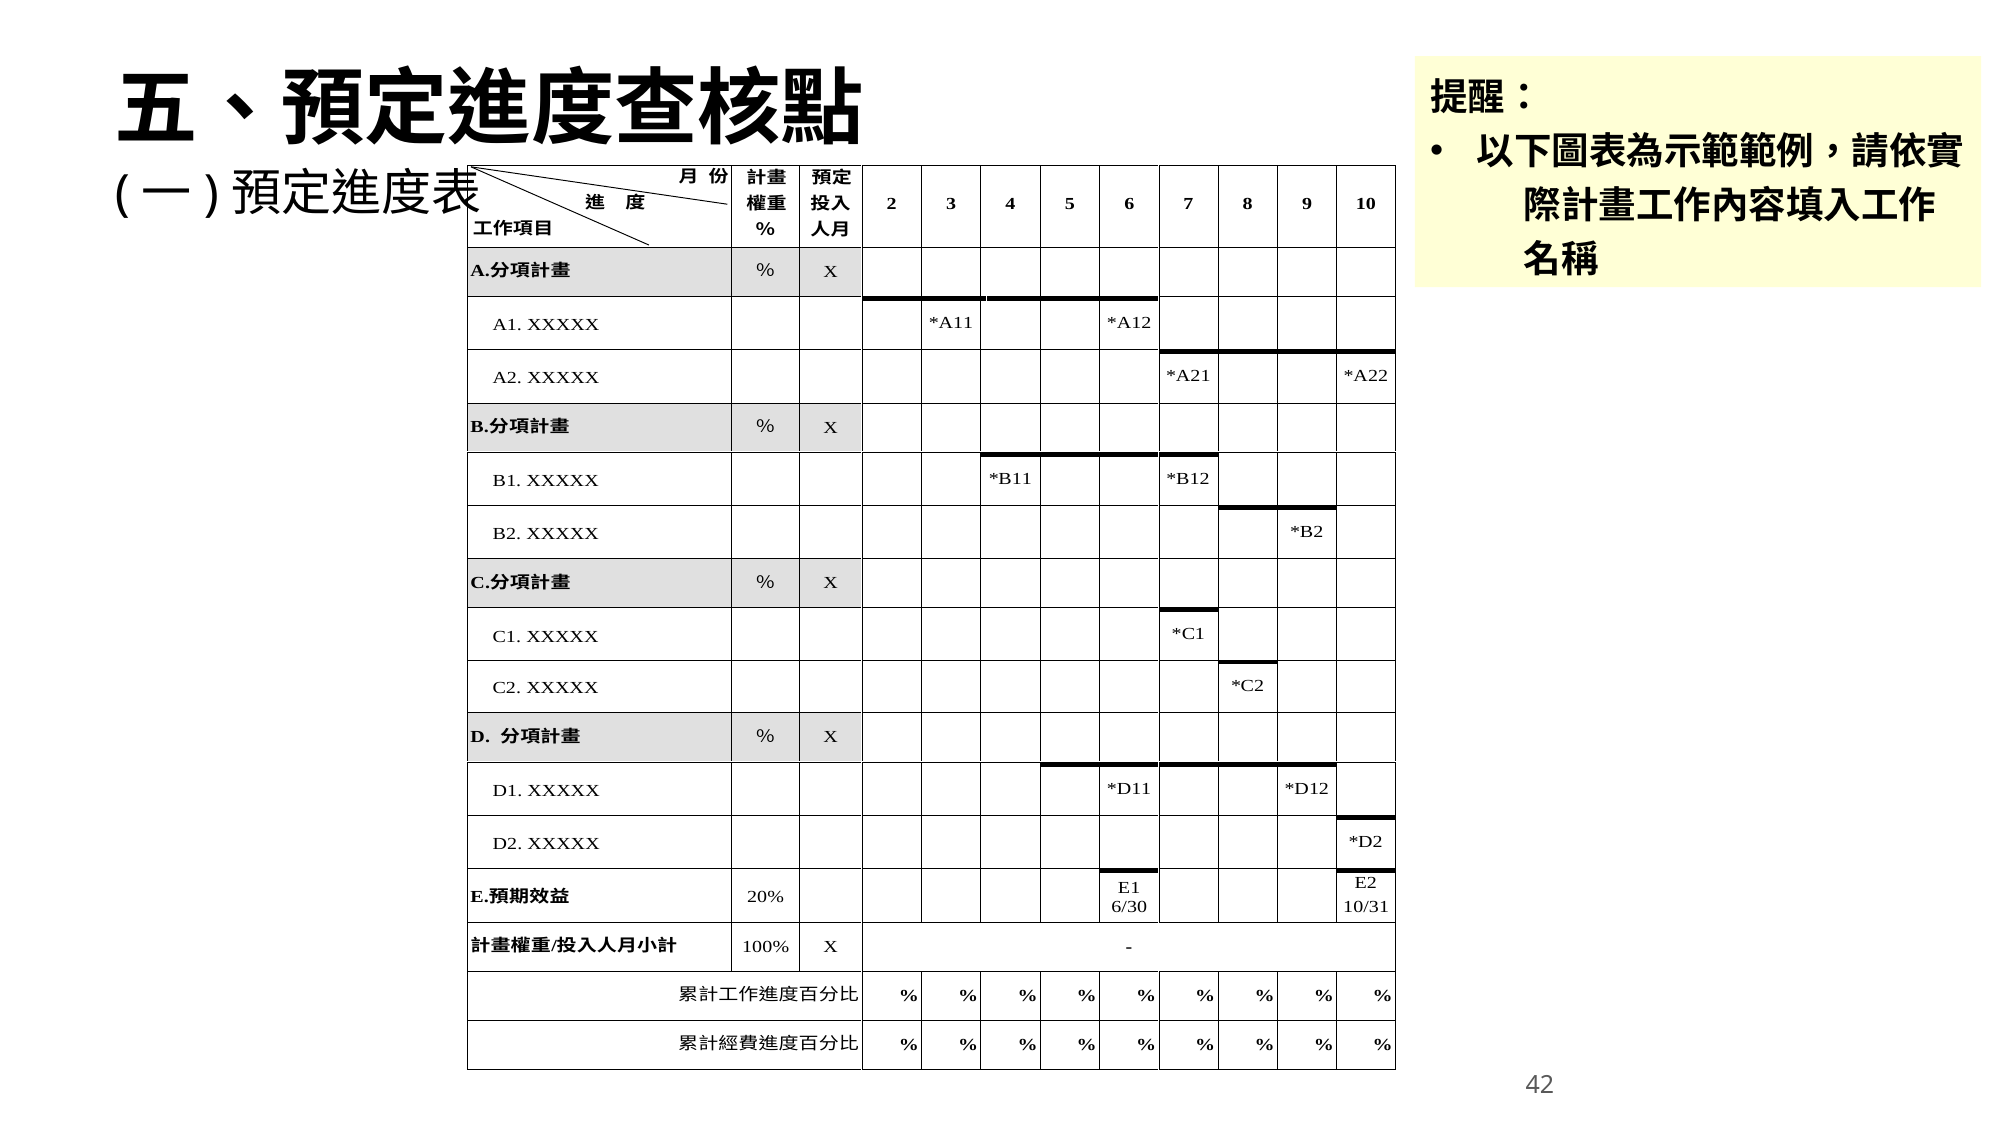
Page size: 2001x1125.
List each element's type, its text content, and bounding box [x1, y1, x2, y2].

picture [447, 165, 1415, 1097]
text_box 提醒： 以下圖表為示範範例，請依實際計畫工作內容填入工作名稱 [1415, 56, 1981, 287]
text_box (一)預定進度表 [99, 152, 1900, 222]
title 五、預定進度查核點 [99, 56, 1415, 152]
text_box 42 [1510, 1061, 1961, 1097]
